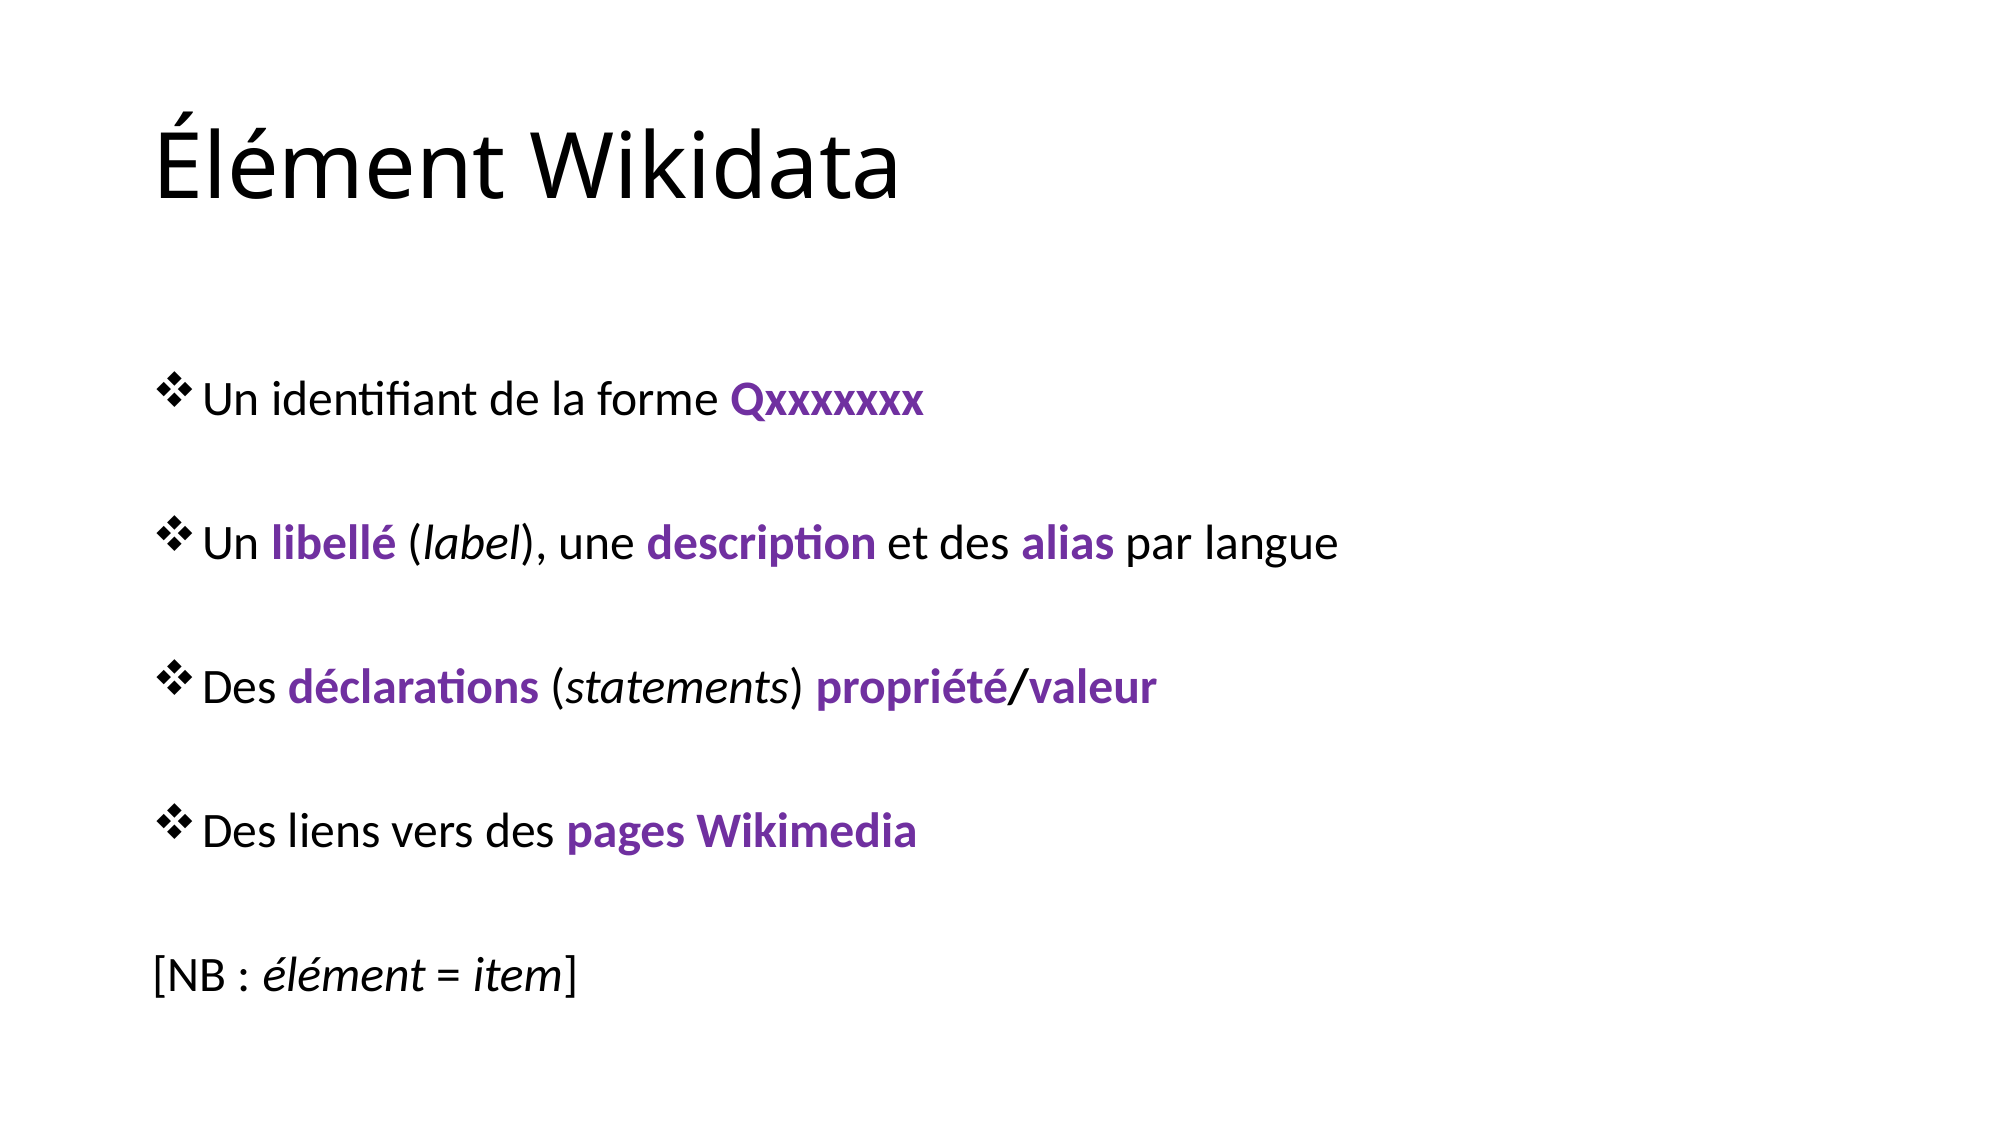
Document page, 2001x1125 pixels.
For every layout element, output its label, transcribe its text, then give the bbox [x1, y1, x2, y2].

title Élément Wikidata [137, 59, 1863, 278]
list Un identifiant de la forme Qxxxxxxx Un libellé (label), une description et des alias par langue Des déclarations (statements) propriété/valeur Des liens vers des pages Wikimedia [NB : élément = item] [137, 299, 1863, 1014]
